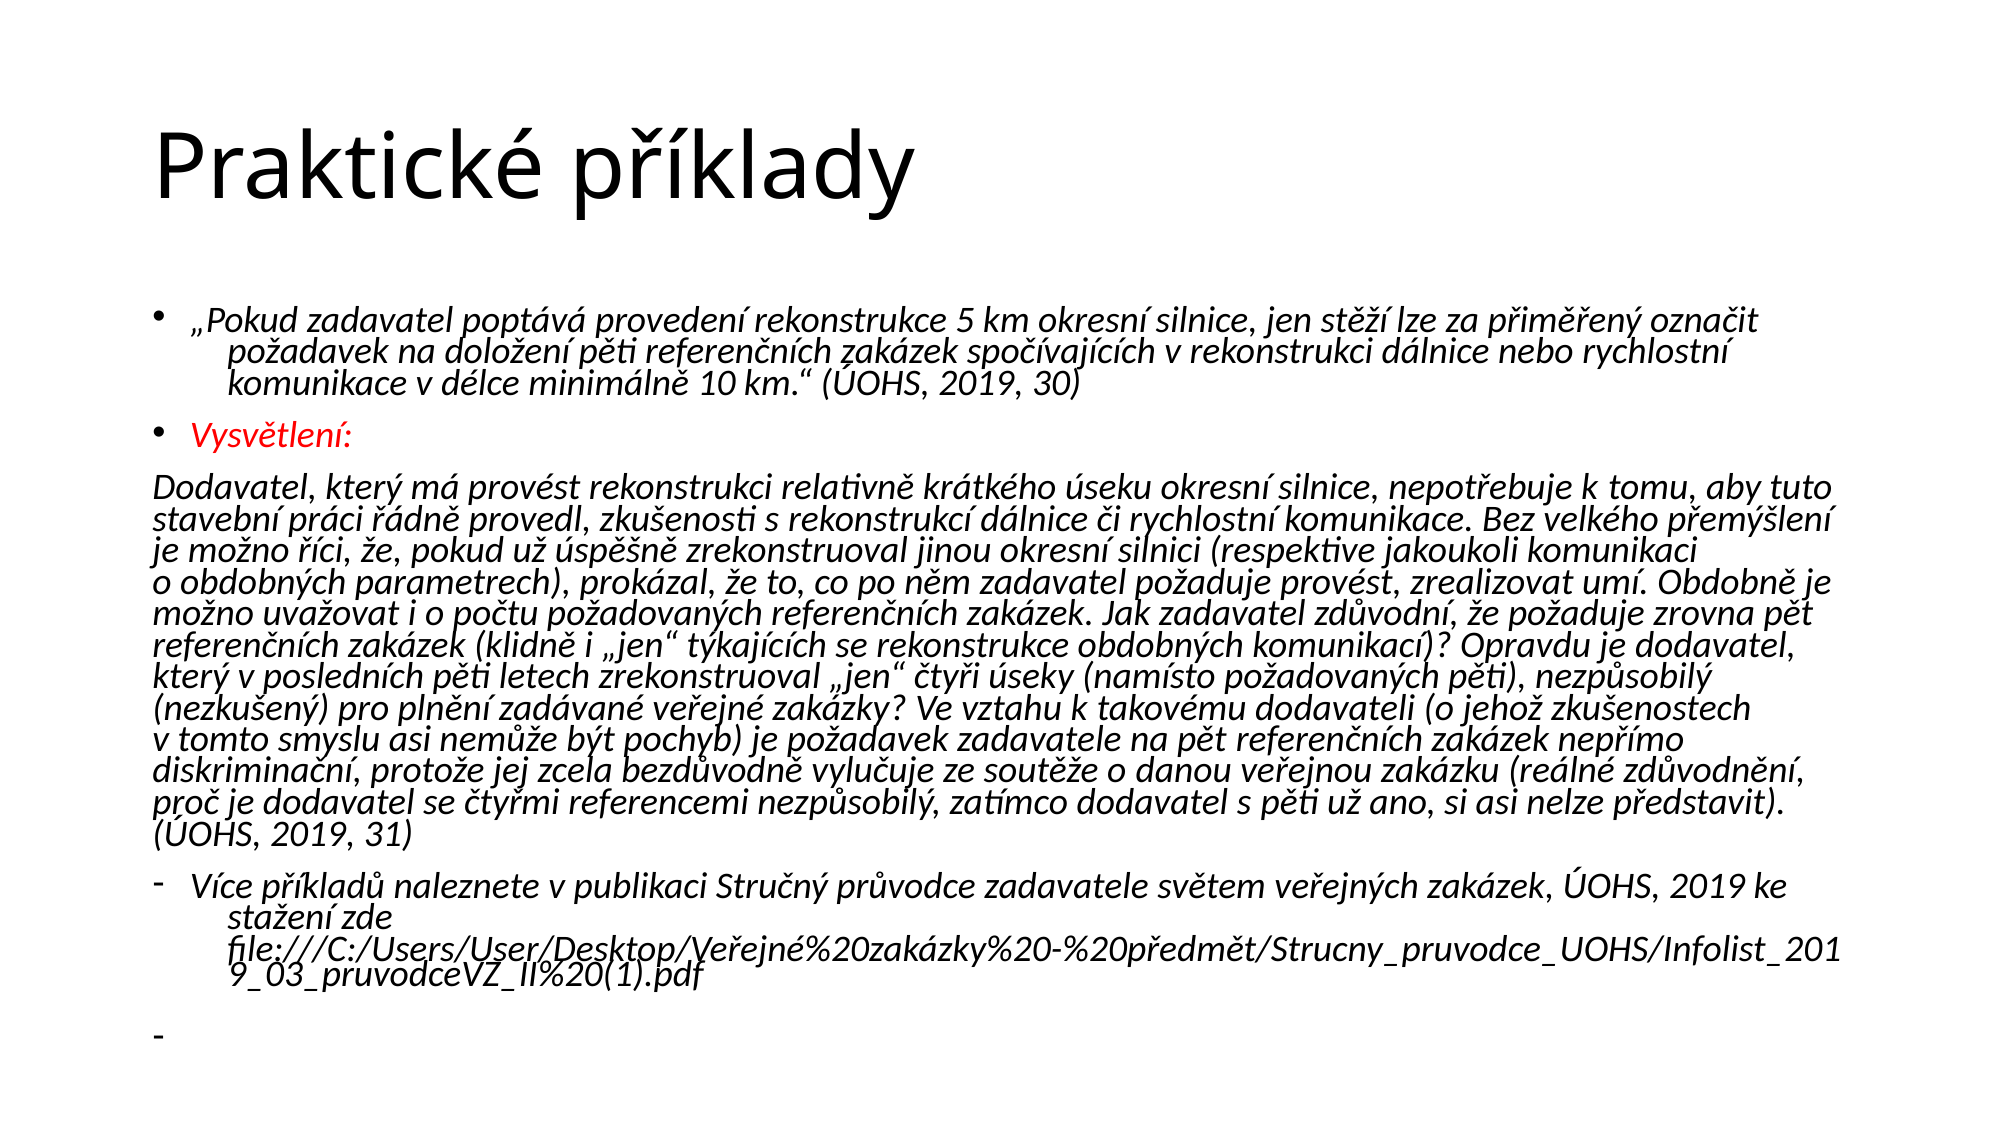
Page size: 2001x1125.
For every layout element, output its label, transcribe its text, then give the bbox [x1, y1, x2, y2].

list „Pokud zadavatel poptává provedení rekonstrukce 5 km okresní silnice, jen stěží lze za přiměřený označit požadavek na doložení pěti referenčních zakázek spočívajících v rekonstrukci dálnice nebo rychlostní komunikace v délce minimálně 10 km.“ (ÚOHS, 2019, 30) Vysvětlení: Dodavatel, který má provést rekonstrukci relativně krátkého úseku okresní silnice, nepotřebuje k tomu, aby tuto stavební práci řádně provedl, zkušenosti s rekonstrukcí dálnice či rychlostní komunikace. Bez velkého přemýšlení je možno říci, že, pokud už úspěšně zrekonstruoval jinou okresní silnici (respektive jakoukoli komunikaci o obdobných parametrech), prokázal, že to, co po něm zadavatel požaduje provést, zrealizovat umí. Obdobně je možno uvažovat i o počtu požadovaných referenčních zakázek. Jak zadavatel zdůvodní, že požaduje zrovna pět referenčních zakázek (klidně i „jen“ týkajících se rekonstrukce obdobných komunikací)? Opravdu je dodavatel, který v posledních pěti letech zrekonstruoval „jen“ čtyři úseky (namísto požadovaných pěti), nezpůsobilý (nezkušený) pro plnění zadávané veřejné zakázky? Ve vztahu k takovému dodavateli (o jehož zkušenostech v tomto smyslu asi nemůže být pochyb) je požadavek zadavatele na pět referenčních zakázek nepřímo diskriminační, protože jej zcela bezdůvodně vylučuje ze soutěže o danou veřejnou zakázku (reálné zdůvodnění, proč je dodavatel se čtyřmi referencemi nezpůsobilý, zatímco dodavatel s pěti už ano, si asi nelze představit). (ÚOHS, 2019, 31) Více příkladů naleznete v publikaci Stručný průvodce zadavatele světem veřejných zakázek, ÚOHS, 2019 ke stažení zde file:///C:/Users/User/Desktop/Veřejné%20zakázky%20-%20předmět/Strucny_pruvodce_UOHS/Infolist_2019_03_pruvodceVZ_II%20(1).pdf [137, 299, 1863, 1014]
title Praktické příklady [137, 59, 1863, 278]
